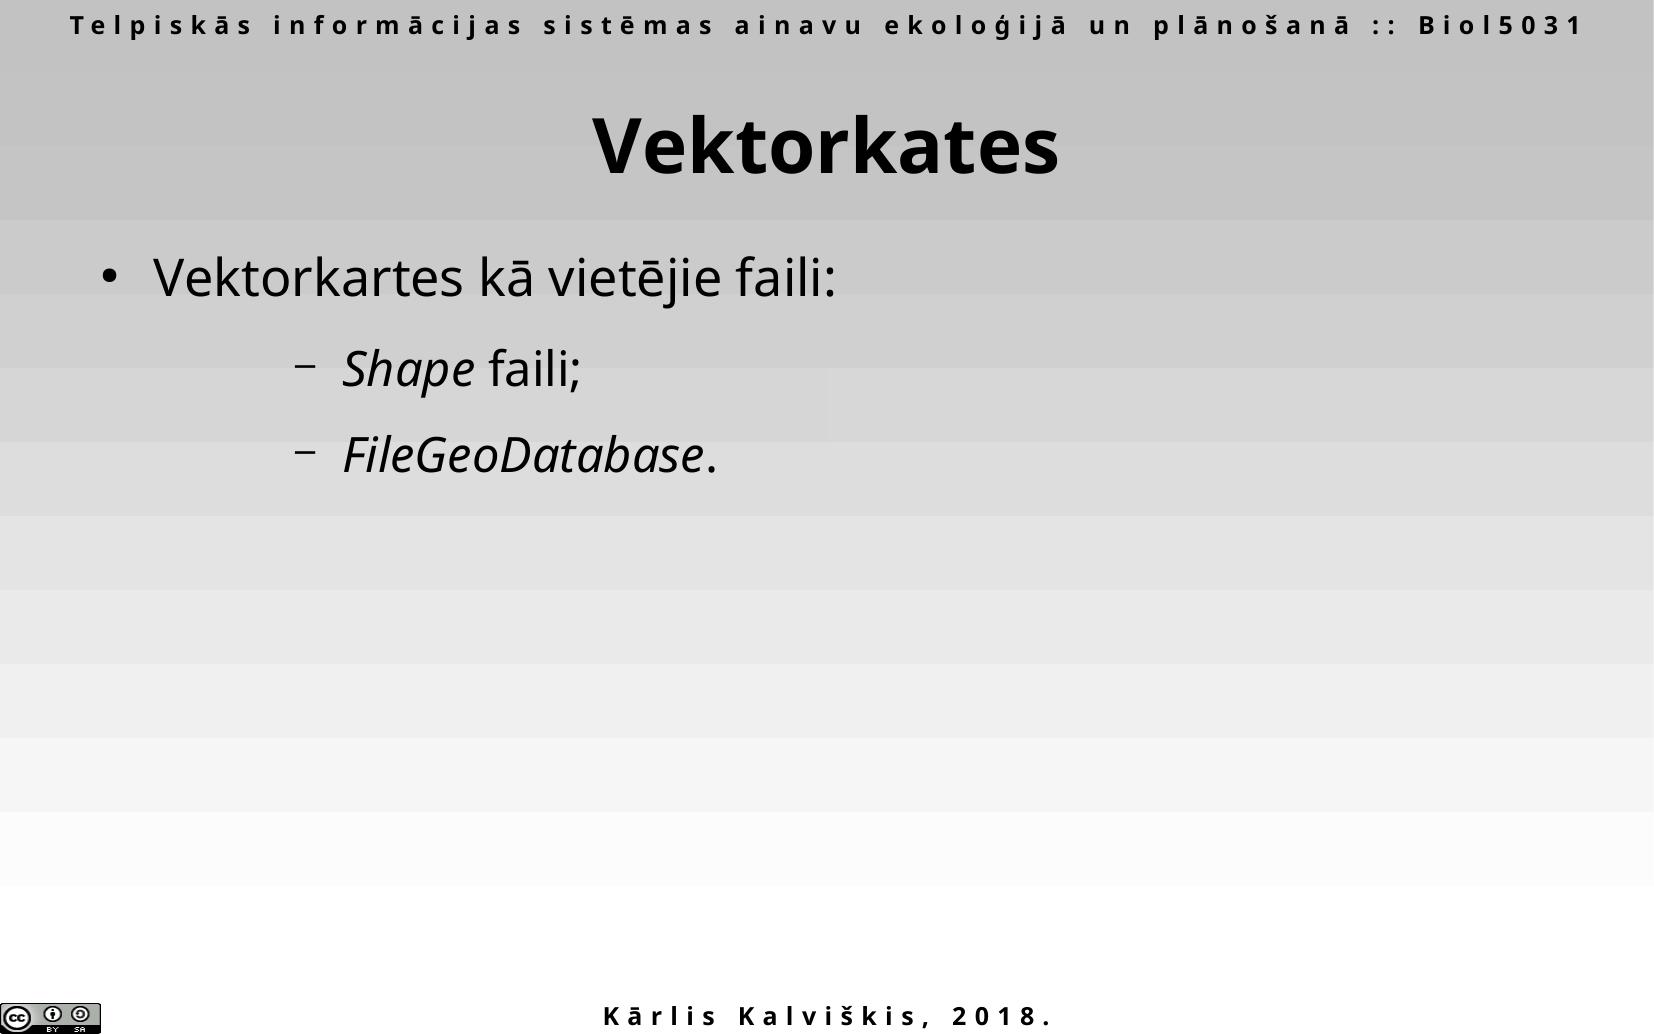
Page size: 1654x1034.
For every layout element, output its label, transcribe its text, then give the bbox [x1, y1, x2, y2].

title Vektorkates [29, 41, 1625, 247]
picture [0, 0, 1654, 1034]
list Vektorkartes kā vietējie faili: Shape faili; FileGeoDatabase. [82, 241, 1571, 928]
